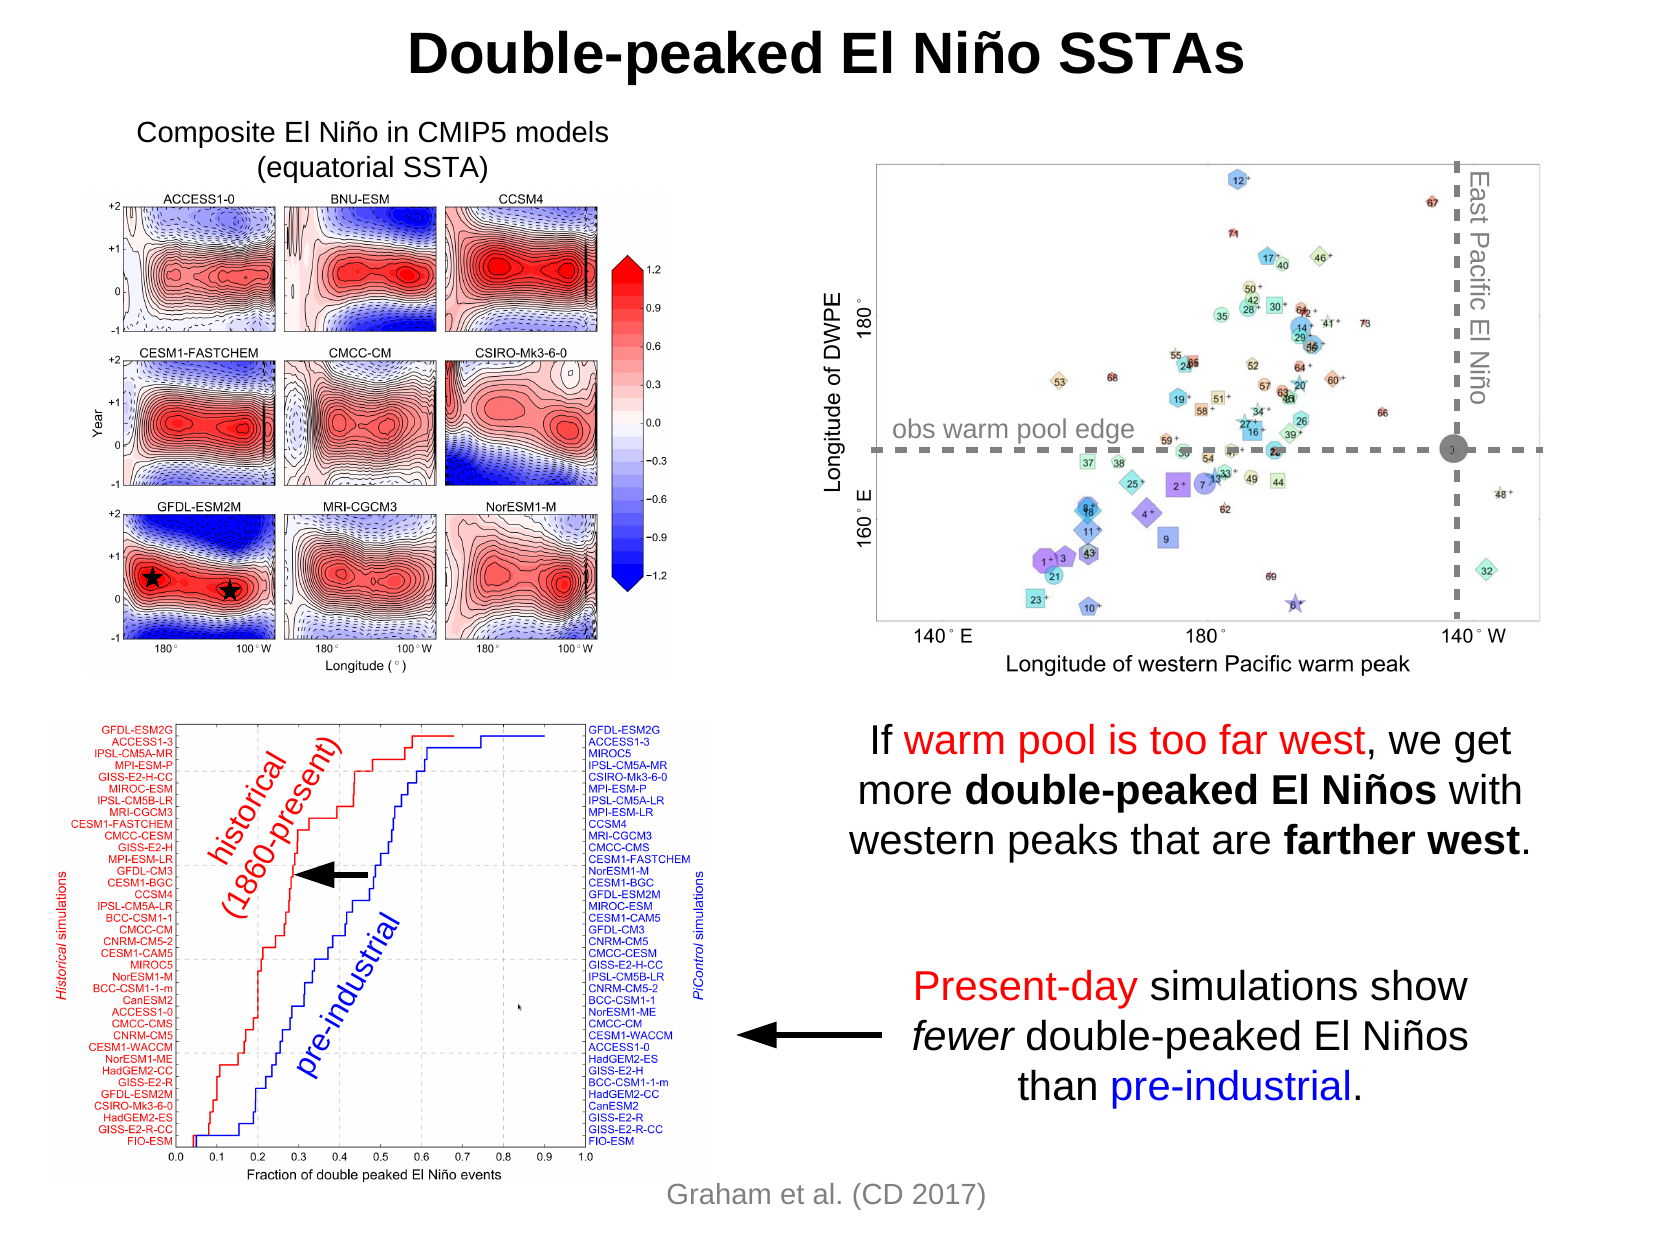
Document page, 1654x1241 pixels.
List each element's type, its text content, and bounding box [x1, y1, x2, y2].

picture [246, 882, 255, 891]
text_box Present-day simulations show fewer double-peaked El Niños than pre-industrial. [816, 940, 1565, 1127]
picture [85, 189, 671, 676]
text_box Composite El Niño in CMIP5 models (equatorial SSTA) [35, 106, 711, 189]
picture [819, 161, 1543, 679]
text_box If warm pool is too far west, we get more double-peaked El Niños with western peaks that are farther west. [816, 694, 1565, 881]
text_box pre-industrial [249, 849, 440, 1138]
text_box historical (1860-present) [167, 672, 357, 961]
picture [52, 718, 709, 1183]
picture [262, 851, 271, 861]
text_box Graham et al. (CD 2017)‏ [651, 1167, 1002, 1218]
text_box [142, 566, 163, 587]
text_box [219, 579, 241, 601]
picture [254, 866, 263, 875]
text_box obs warm pool edge [863, 410, 1164, 447]
text_box East Pacific El Niño [1465, 138, 1497, 438]
picture [277, 827, 286, 836]
text_box Double-peaked El Niño SSTAs [44, 15, 1609, 86]
